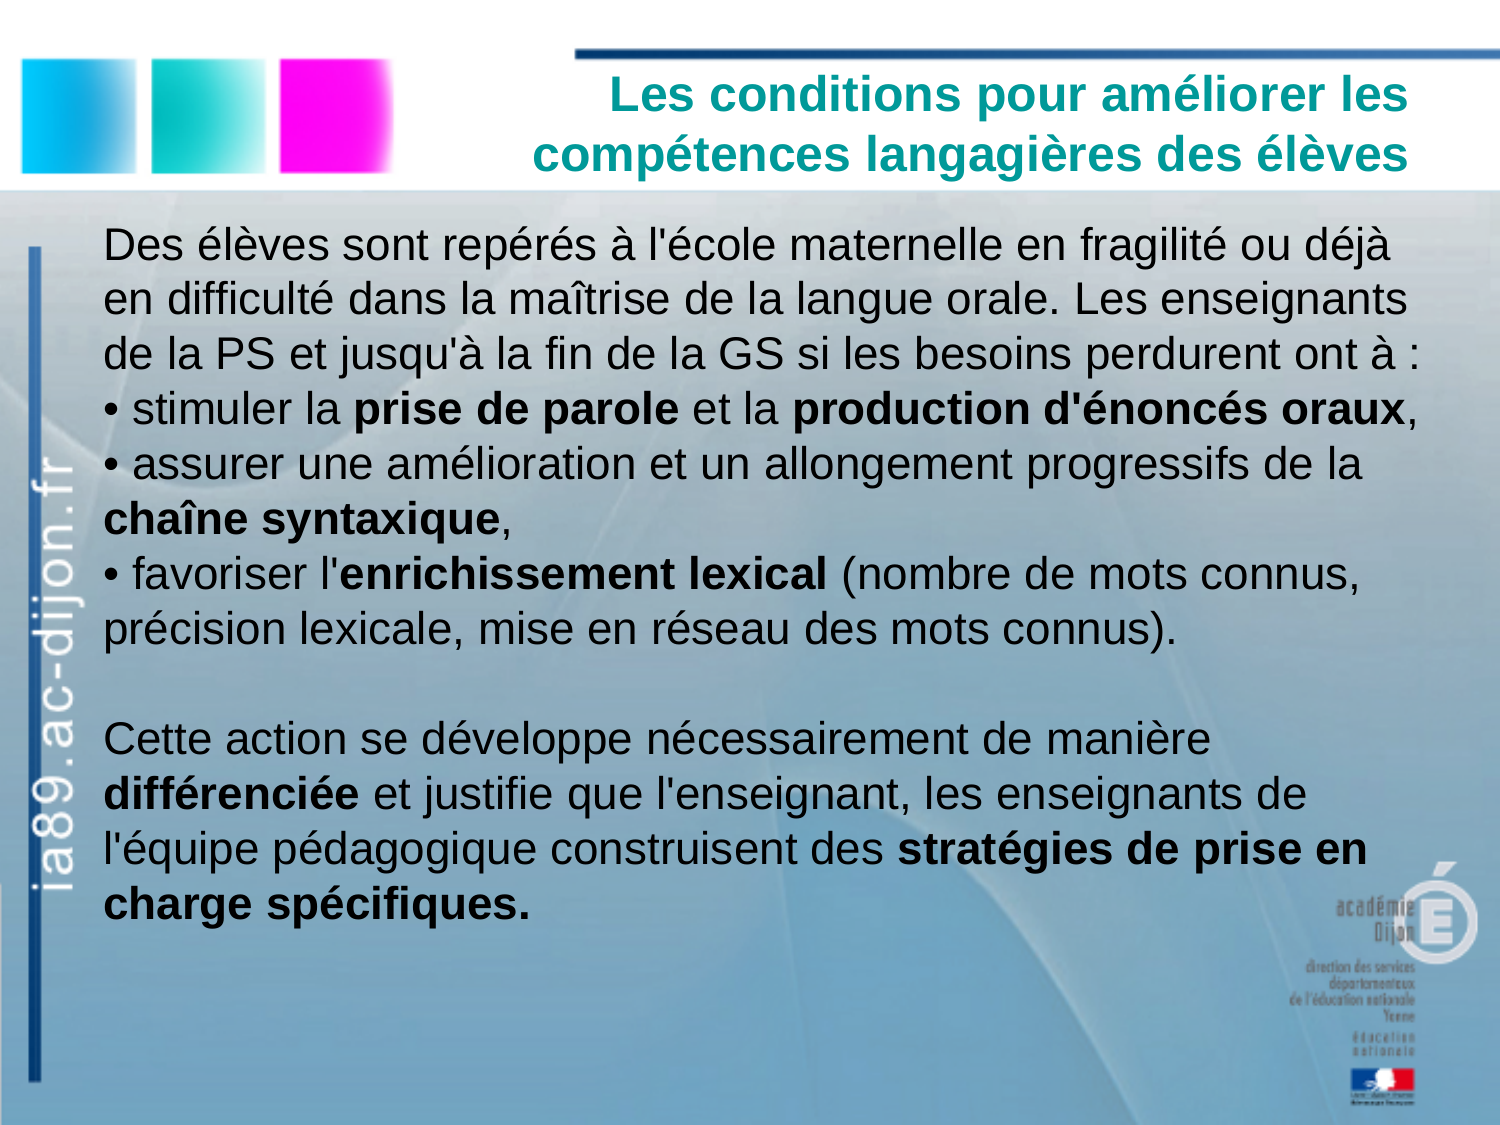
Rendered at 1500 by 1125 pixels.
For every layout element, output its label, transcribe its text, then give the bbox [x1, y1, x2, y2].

title Les conditions pour améliorer les compétences langagières des élèves [454, 42, 1426, 200]
picture [0, 0, 1500, 1125]
text_box Des élèves sont repérés à l'école maternelle en fragilité ou déjà en difficulté dans la maîtrise de la langue orale. Les enseignants de la PS et jusqu'à la fin de la GS si les besoins perdurent ont à : • stimuler la prise de parole et la production d'énoncés oraux, • assurer une amélioration et un allongement progressifs de la chaîne syntaxique, • favoriser l'enrichissement lexical (nombre de mots connus, précision lexicale, mise en réseau des mots connus). Cette action se développe nécessairement de manière différenciée et justifie que l'enseignant, les enseignants de l'équipe pédagogique construisent des stratégies de prise en charge spécifiques. [88, 206, 1447, 937]
